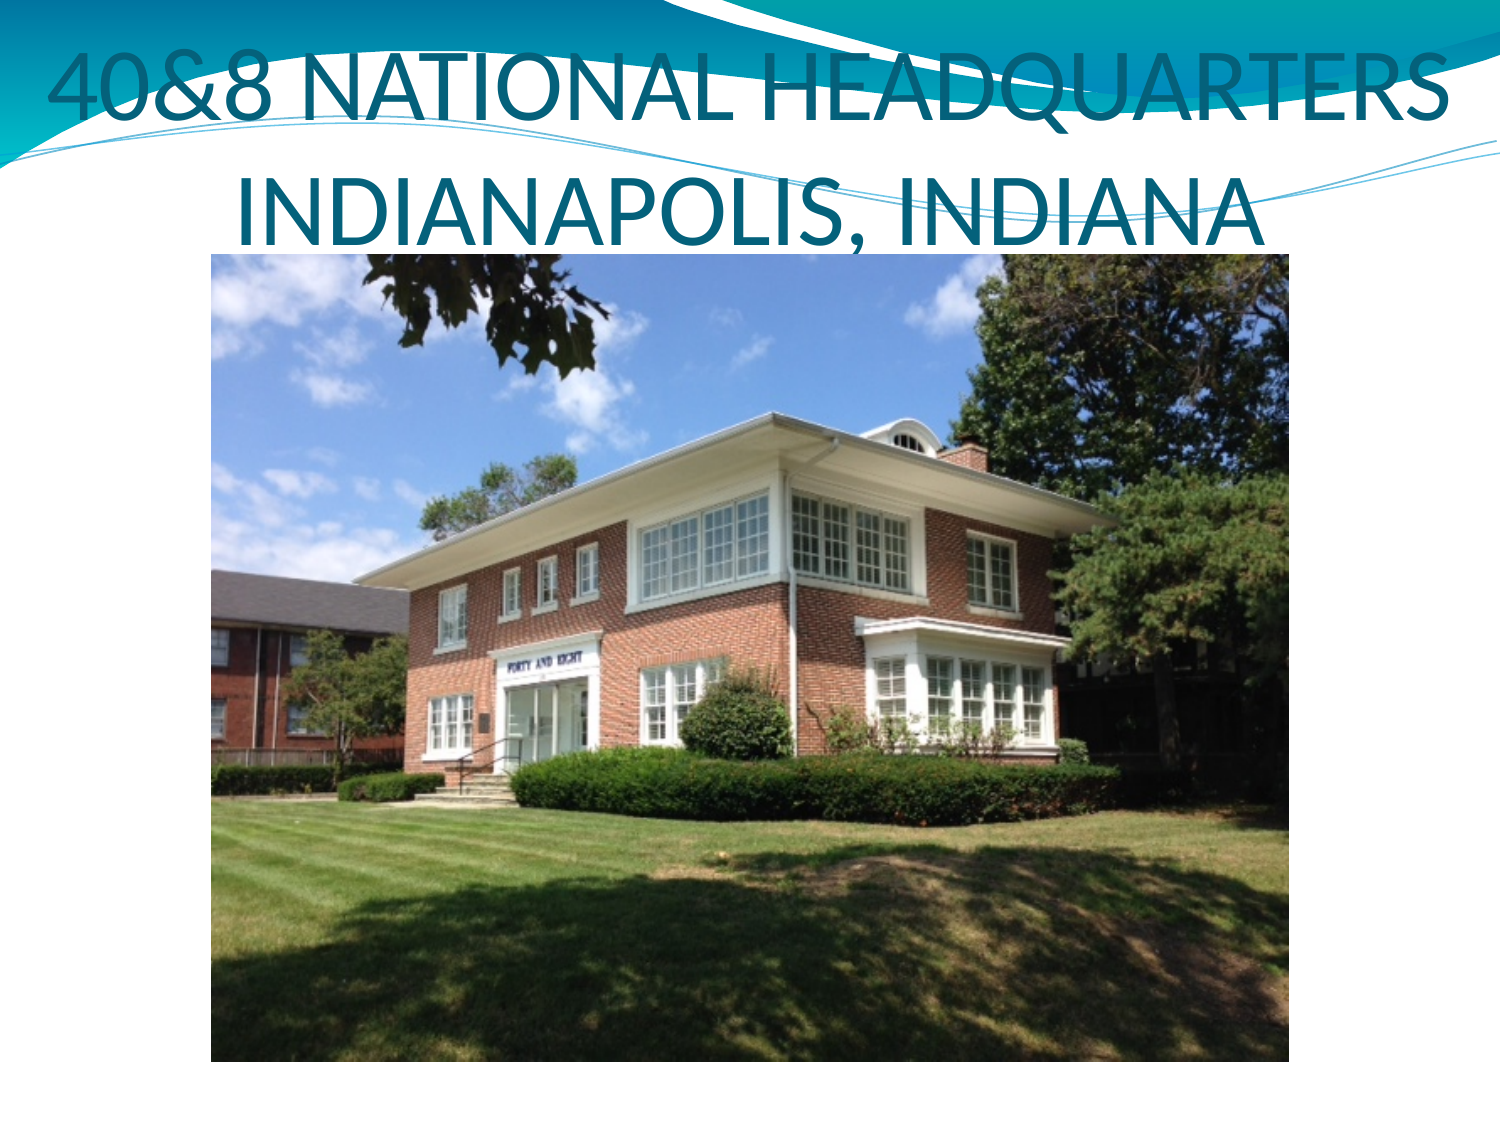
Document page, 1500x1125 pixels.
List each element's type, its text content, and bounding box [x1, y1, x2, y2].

title 40&8 NATIONAL HEADQUARTERS INDIANAPOLIS, INDIANA [0, 9, 1500, 303]
picture [211, 254, 1289, 1062]
